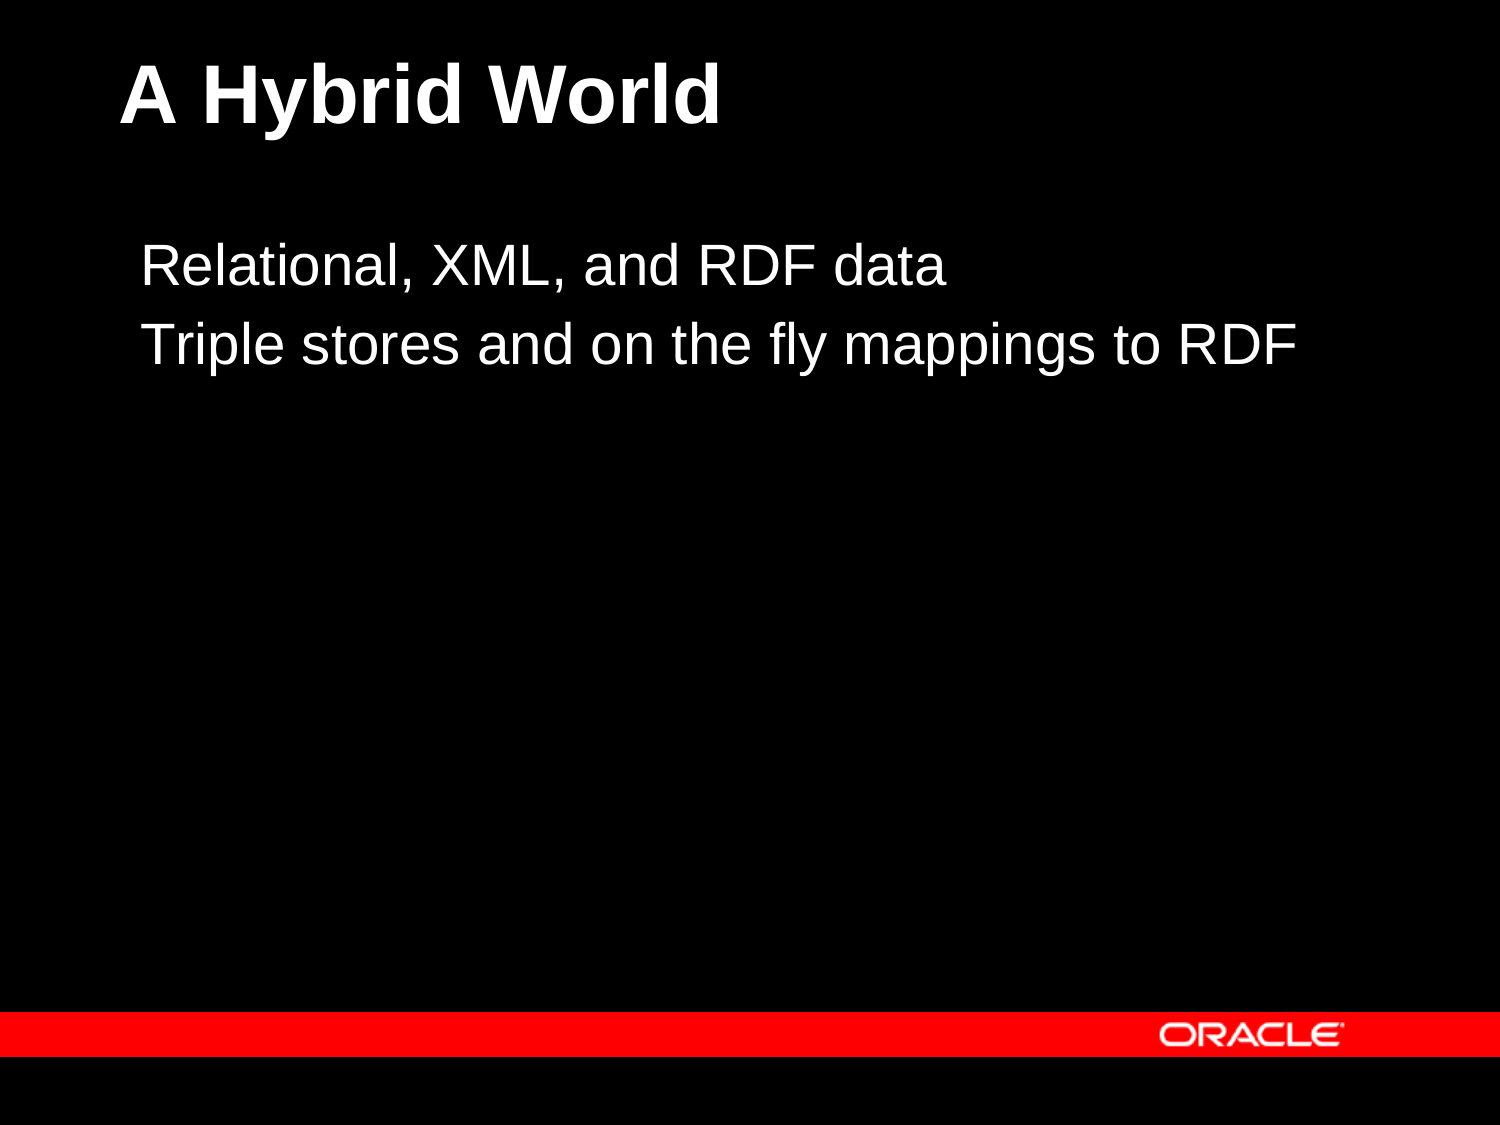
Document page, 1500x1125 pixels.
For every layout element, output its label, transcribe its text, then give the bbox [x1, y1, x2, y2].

list Relational, XML, and RDF data Triple stores and on the fly mappings to RDF [124, 224, 1413, 894]
title A Hybrid World [118, 60, 1344, 148]
